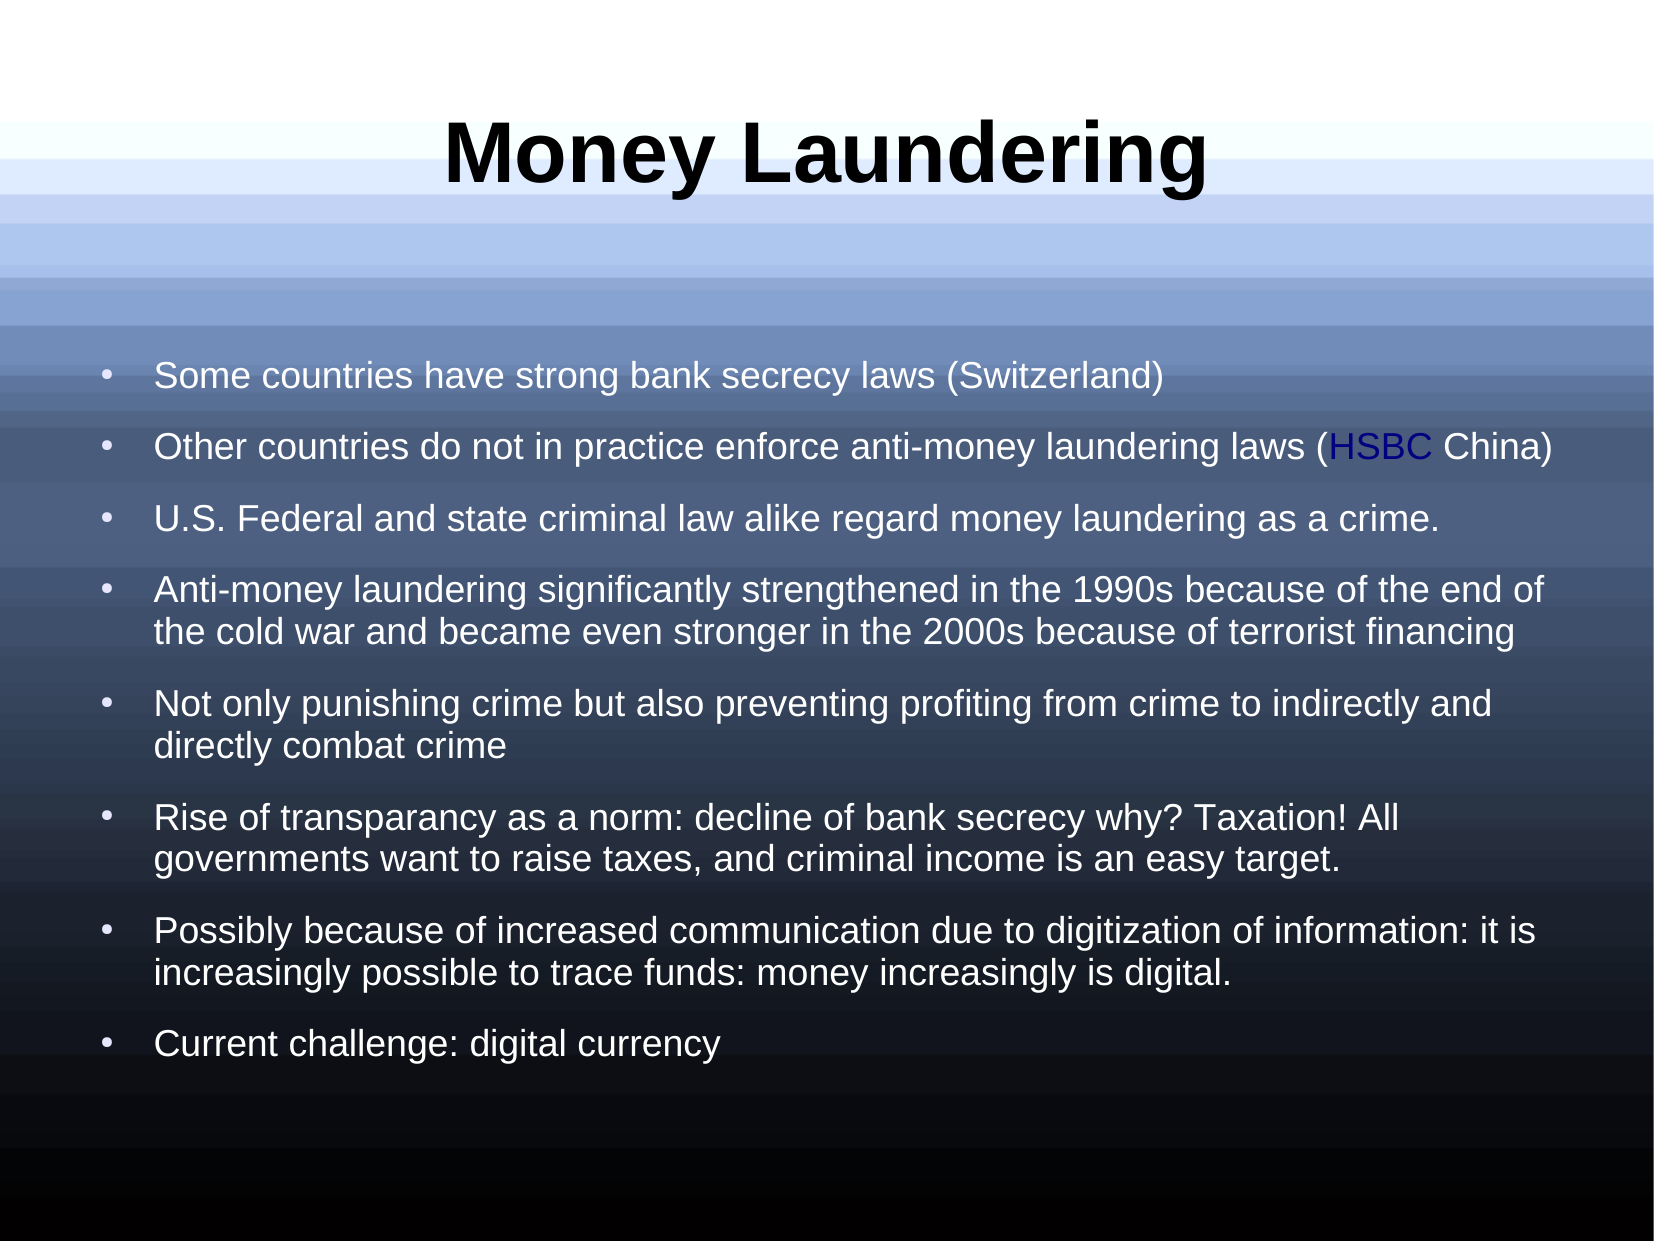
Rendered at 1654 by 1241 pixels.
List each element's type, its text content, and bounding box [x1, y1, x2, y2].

title Money Laundering [82, 49, 1571, 257]
picture [0, 0, 1654, 1241]
list Some countries have strong bank secrecy laws (Switzerland) Other countries do not in practice enforce anti-money laundering laws (HSBC China) U.S. Federal and state criminal law alike regard money laundering as a crime. Anti-money laundering significantly strengthened in the 1990s because of the end of the cold war and became even stronger in the 2000s because of terrorist financing Not only punishing crime but also preventing profiting from crime to indirectly and directly combat crime Rise of transparancy as a norm: decline of bank secrecy why? Taxation! All governments want to raise taxes, and criminal income is an easy target. Possibly because of increased communication due to digitization of information: it is increasingly possible to trace funds: money increasingly is digital. Current challenge: digital currency [82, 354, 1571, 1109]
